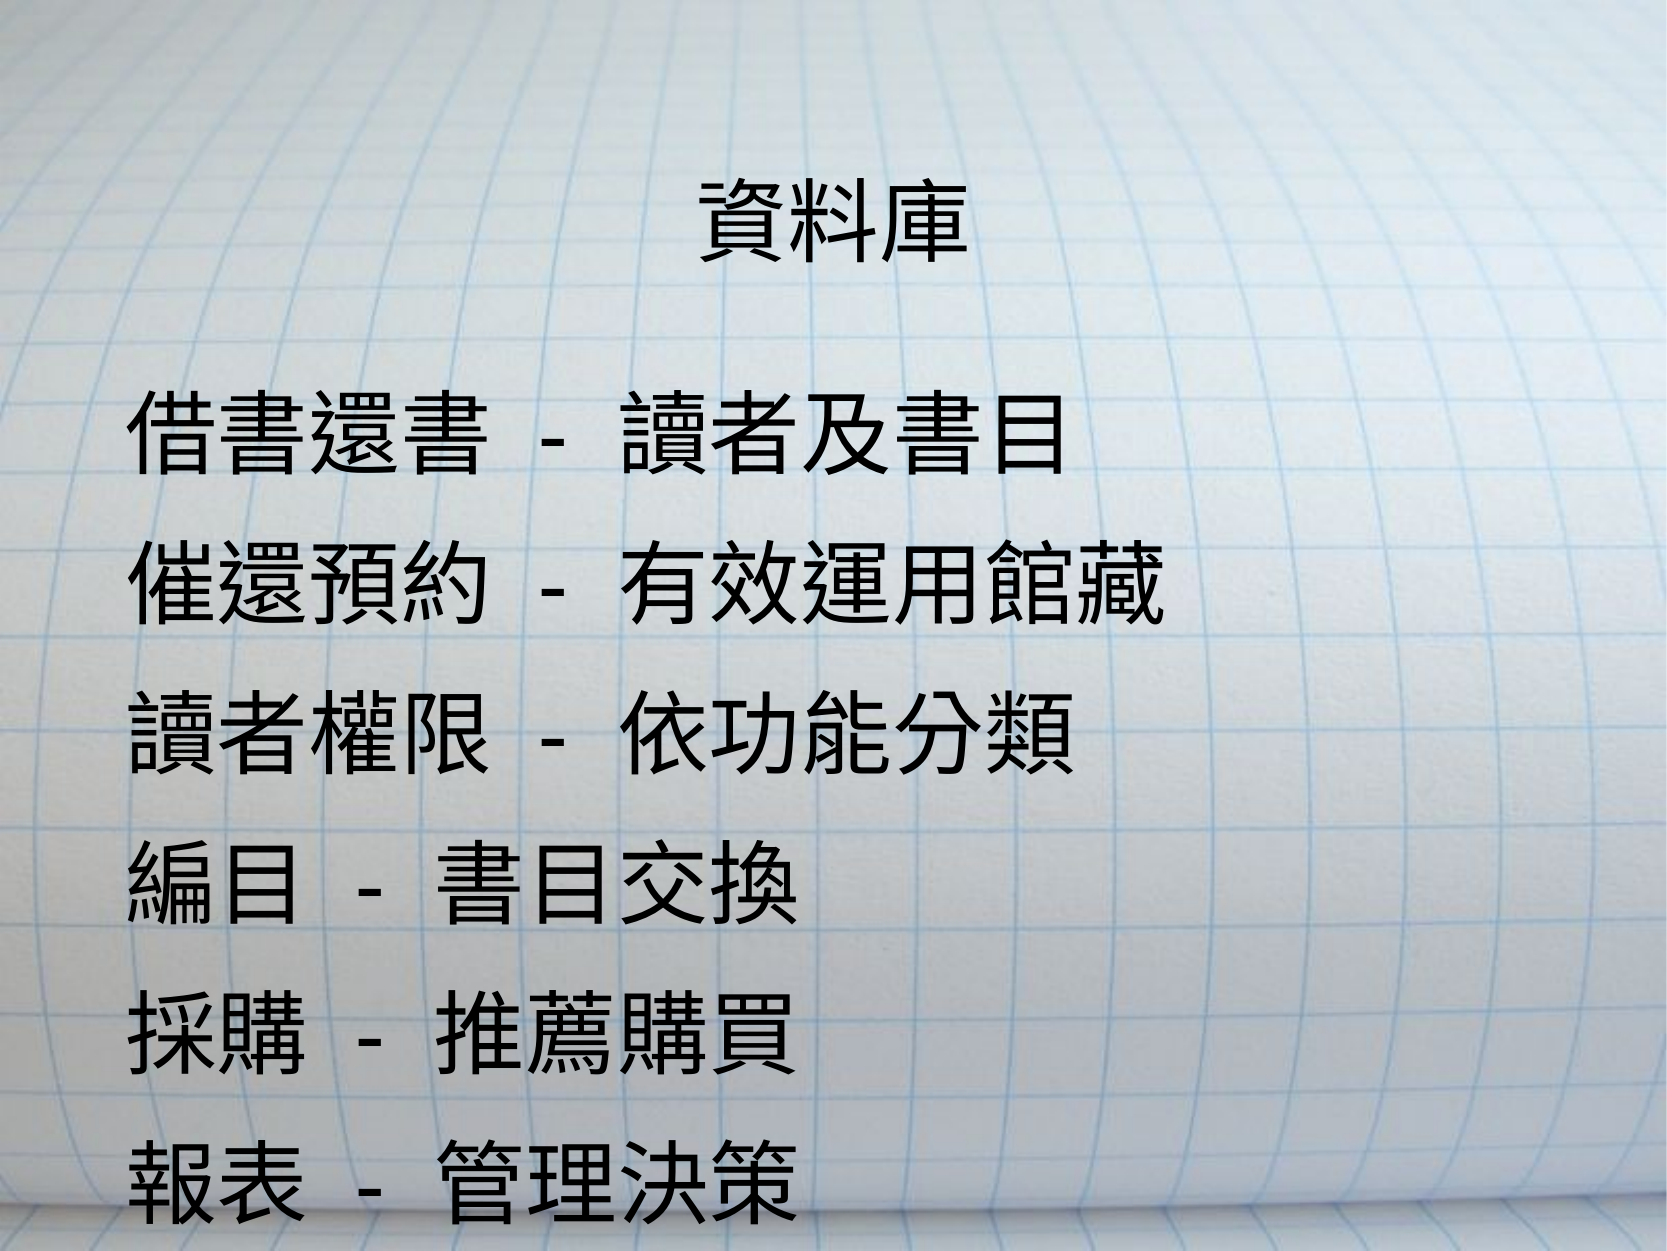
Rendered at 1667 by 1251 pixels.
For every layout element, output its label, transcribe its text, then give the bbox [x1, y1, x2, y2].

title 資料庫 [124, 105, 1542, 326]
picture [0, 0, 1667, 1251]
list 借書還書 - 讀者及書目 催還預約 - 有效運用館藏 讀者權限 - 依功能分類 編目 - 書目交換 採購 - 推薦購買 報表 - 管理決策 [124, 360, 1542, 1097]
